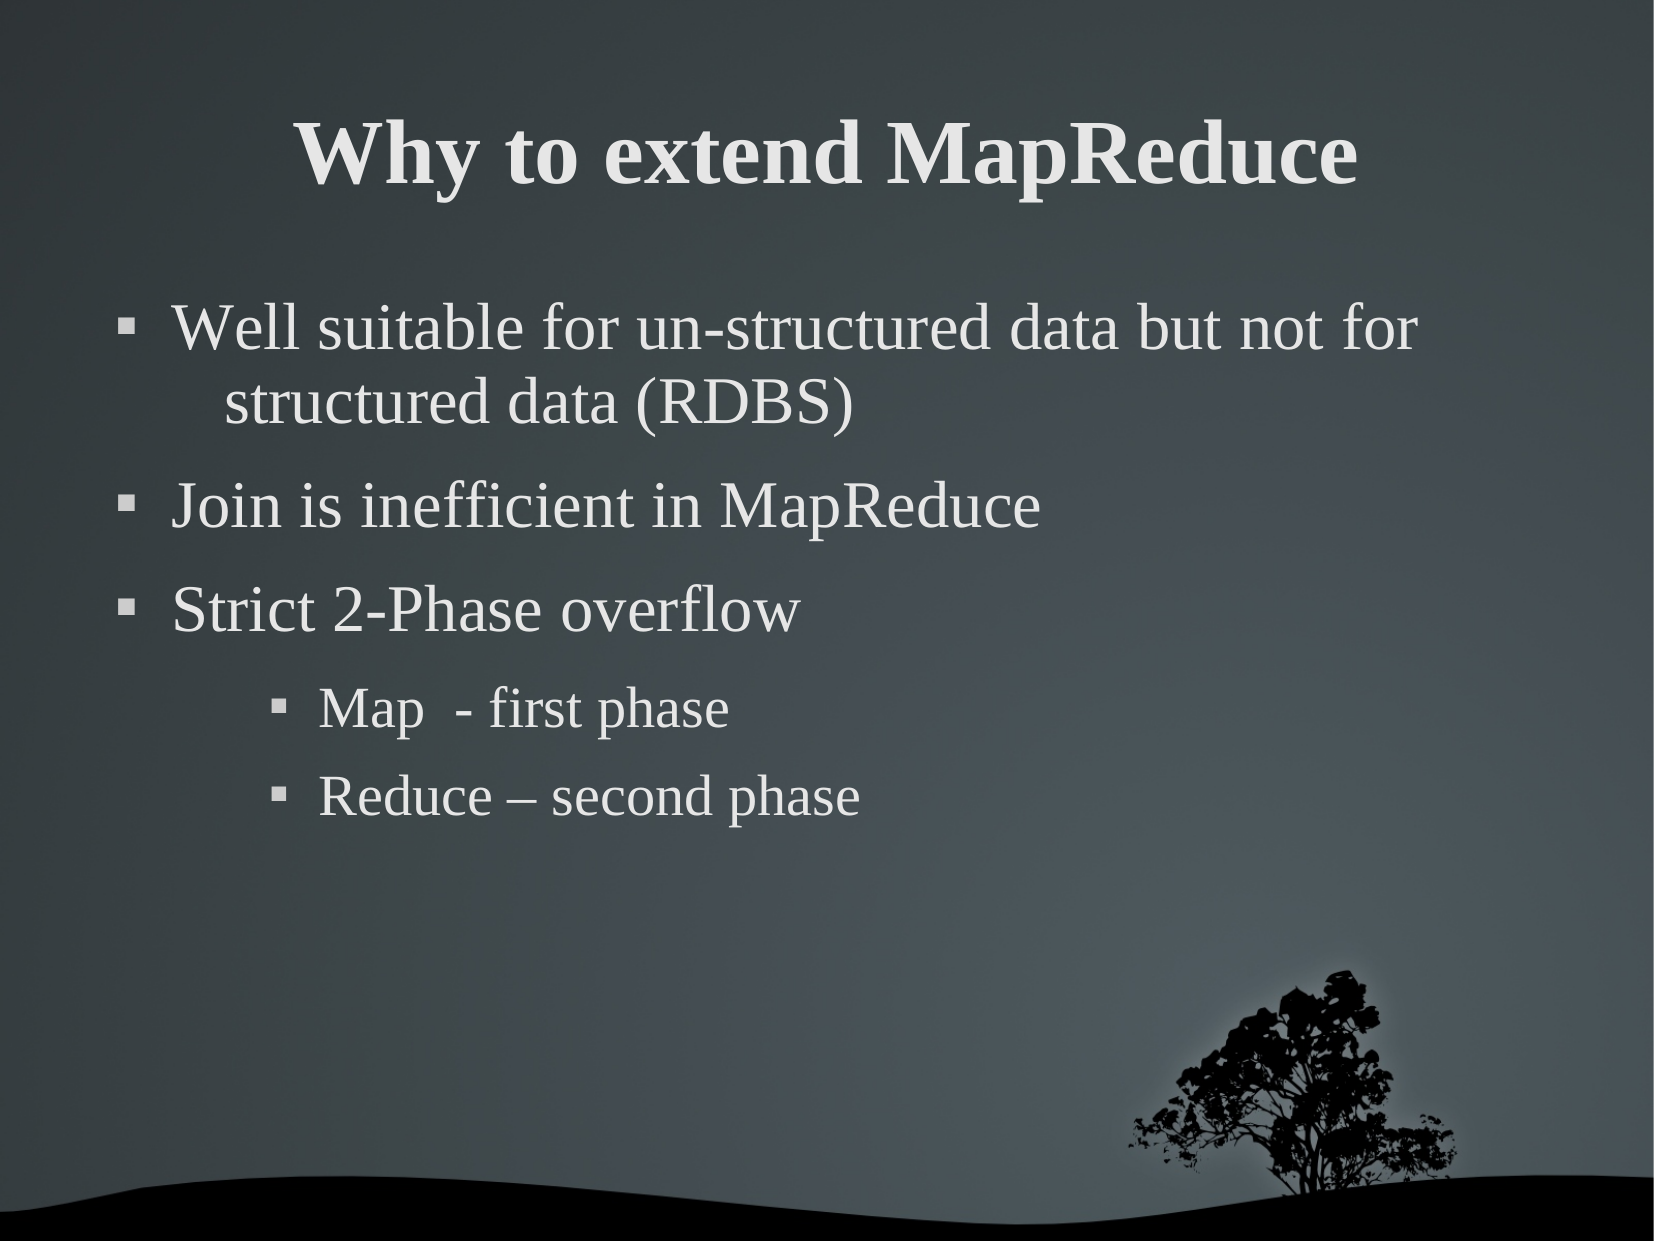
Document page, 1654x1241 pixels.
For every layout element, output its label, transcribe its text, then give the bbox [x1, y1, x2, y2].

list Well suitable for un-structured data but not for structured data (RDBS) Join is inefficient in MapReduce Strict 2-Phase overflow Map - first phase Reduce – second phase [82, 290, 1571, 1094]
title Why to extend MapReduce [82, 56, 1571, 250]
picture [0, 0, 1654, 1241]
